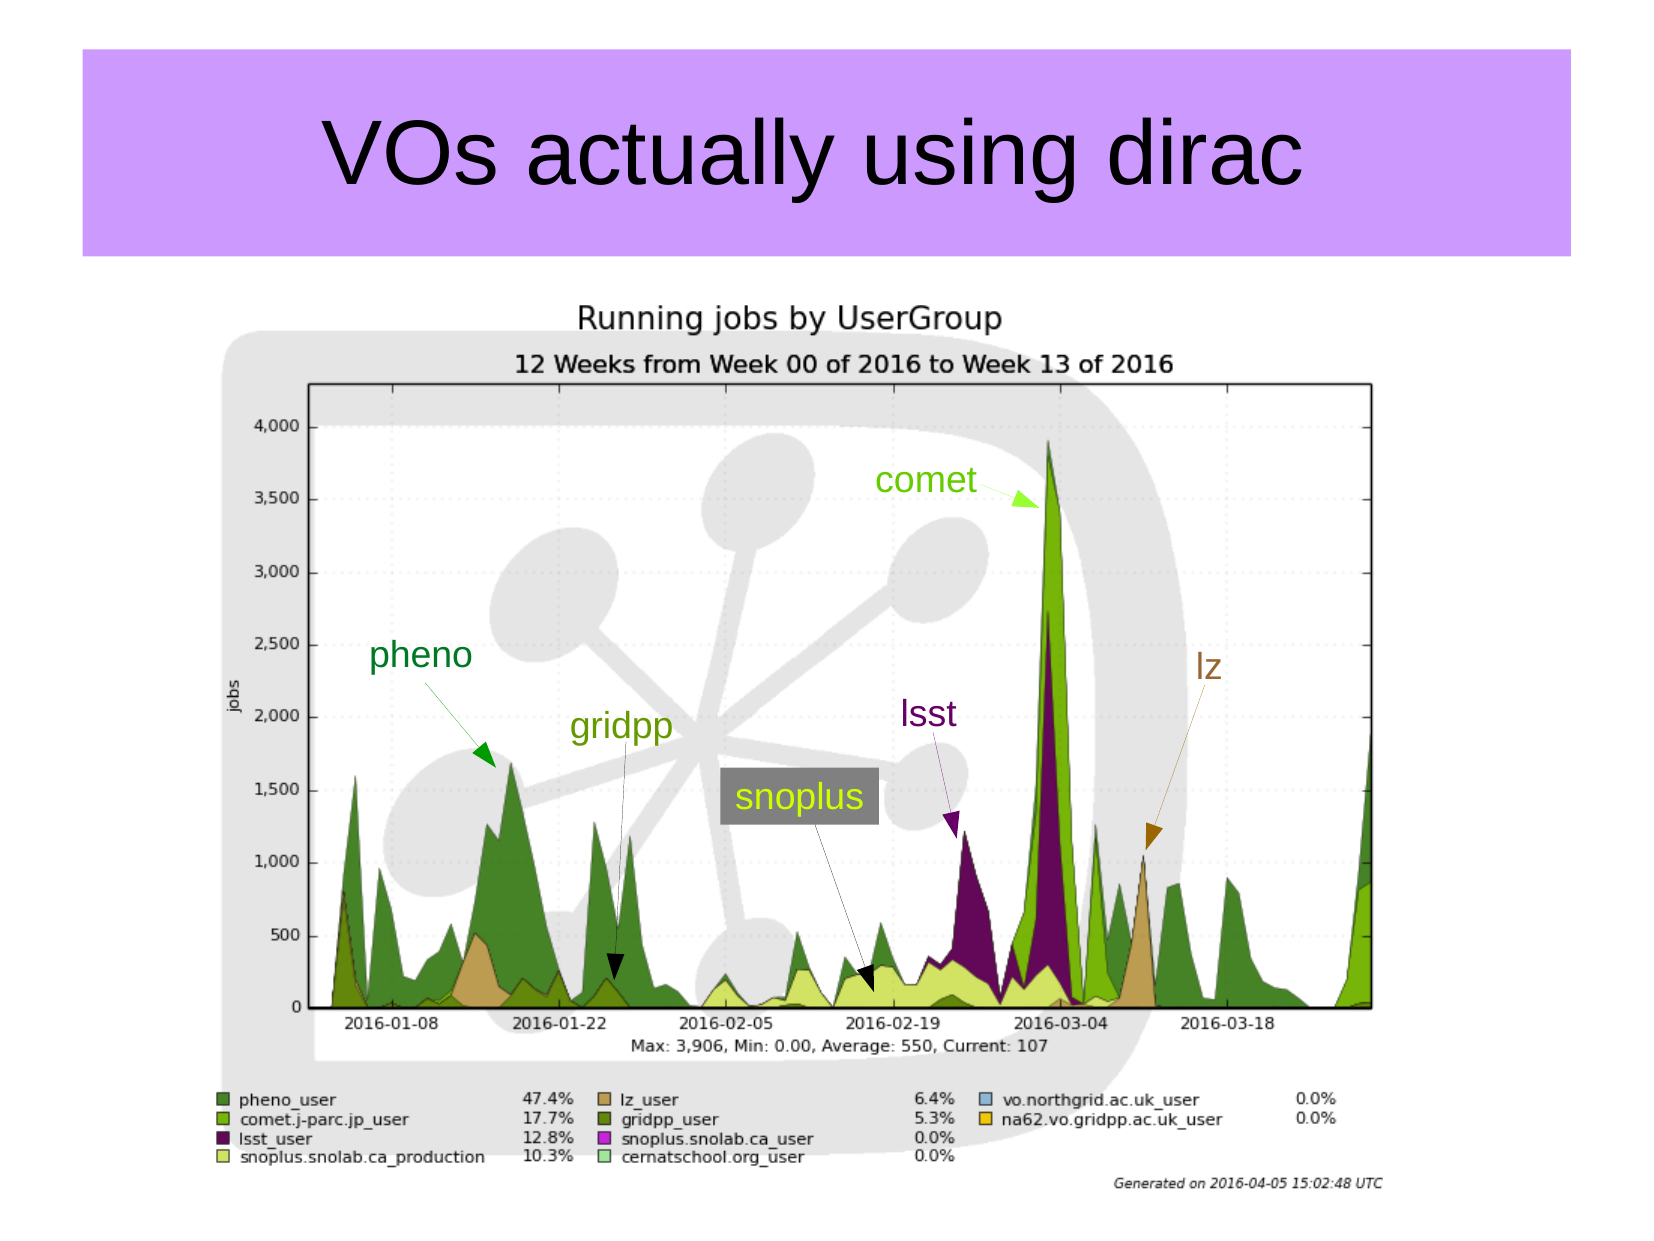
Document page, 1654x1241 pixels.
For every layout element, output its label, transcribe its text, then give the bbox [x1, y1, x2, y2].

text_box lsst [885, 685, 972, 742]
title VOs actually using dirac [82, 49, 1571, 257]
text_box gridpp [555, 696, 689, 754]
text_box lz [1181, 637, 1238, 695]
text_box snoplus [720, 767, 879, 825]
picture [188, 295, 1389, 1196]
text_box comet [860, 451, 993, 508]
text_box pheno [354, 625, 488, 683]
